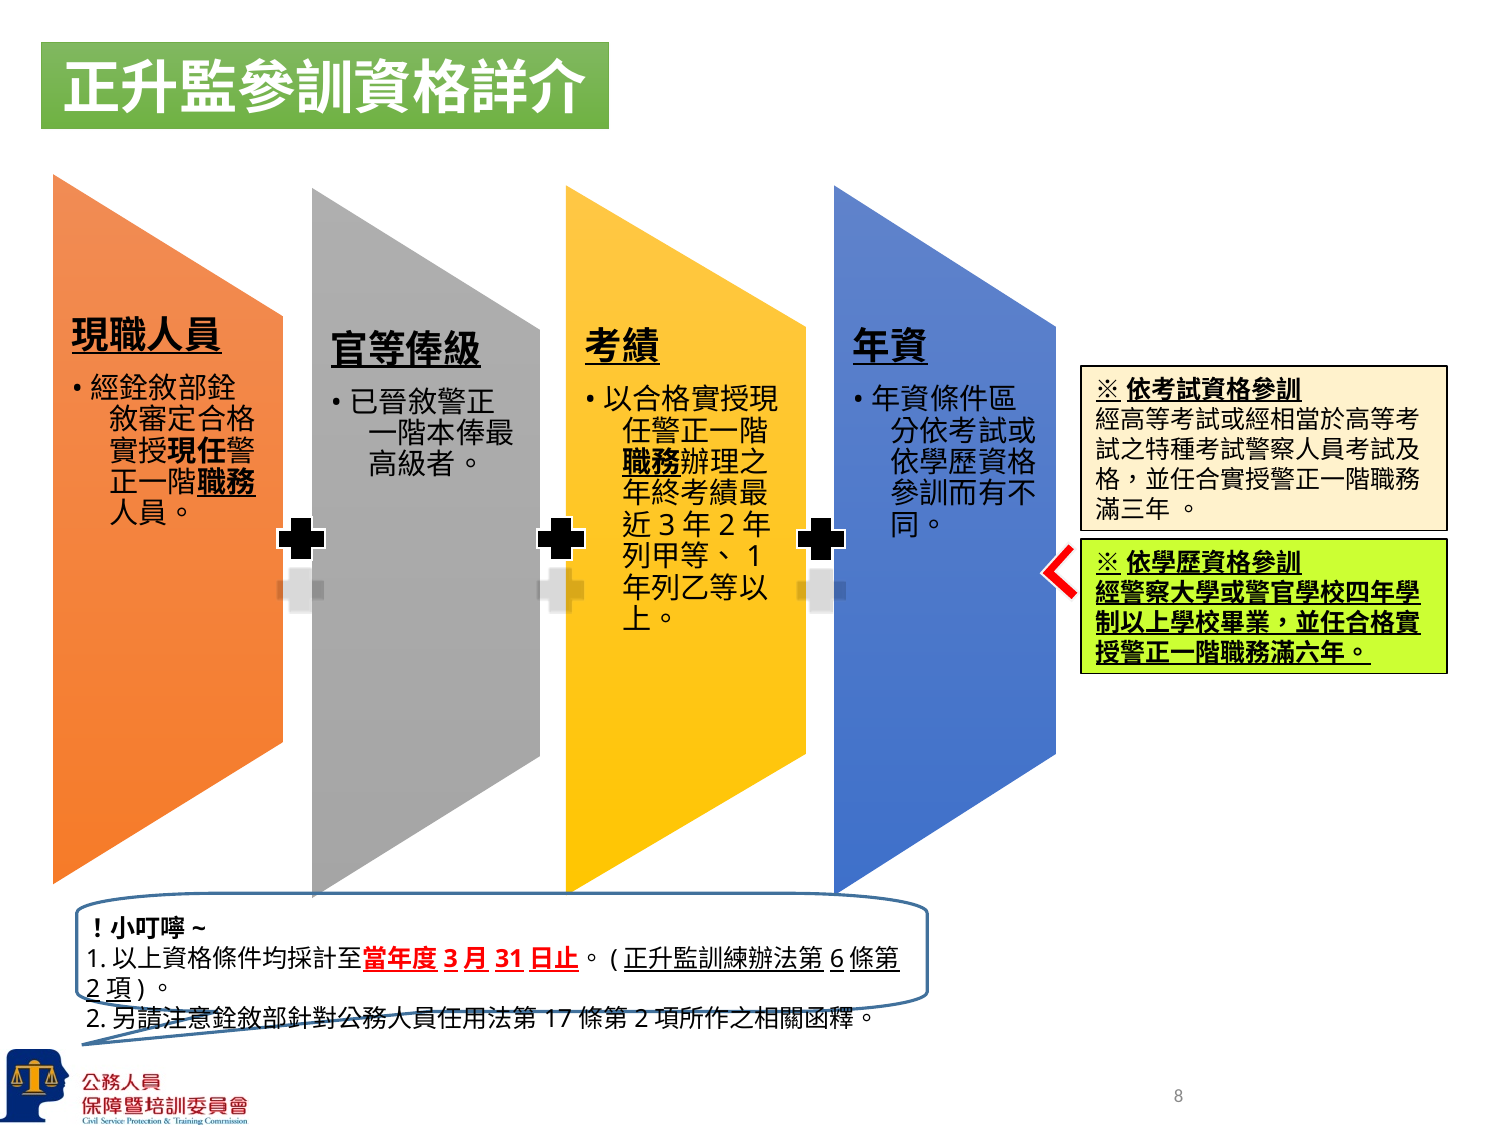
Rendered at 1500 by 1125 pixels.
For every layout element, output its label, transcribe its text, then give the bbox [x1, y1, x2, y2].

text_box 現職人員 經銓敘部銓敘審定合格實授現任警正一階職務人員。 [53, 174, 283, 885]
text_box [797, 517, 845, 561]
text_box [277, 516, 325, 561]
text_box 官等俸級 已晉敘警正一階本俸最高級者。 [312, 187, 541, 891]
text_box 正升監參訓資格詳介 [41, 42, 609, 129]
text_box ※依學歷資格參訓 經警察大學或警官學校四年學制以上學校畢業，並任合格實授警正一階職務滿六年。 [1080, 538, 1447, 671]
text_box ！小叮嚀~ 1.以上資格條件均採計至當年度3月31日止。(正升監訓練辦法第6條第2項)。 2.另請注意銓敘部針對公務人員任用法第17條第2項所作之相關函釋。 [70, 905, 928, 1012]
text_box 考績 以合格實授現任警正一階職務辦理之年終考績最近3年2年列甲等、1年列乙等以上。 [565, 185, 807, 891]
text_box ※依考試資格參訓 經高等考試或經相當於高等考試之特種考試警察人員考試及格，並任合實授警正一階職務滿三年 。 [1080, 365, 1447, 528]
text_box [1041, 542, 1079, 601]
text_box 年資 年資條件區分依考試或依學歷資格參訓而有不同。 [834, 185, 1057, 893]
text_box 8 [1158, 1065, 1497, 1125]
text_box [537, 516, 585, 561]
